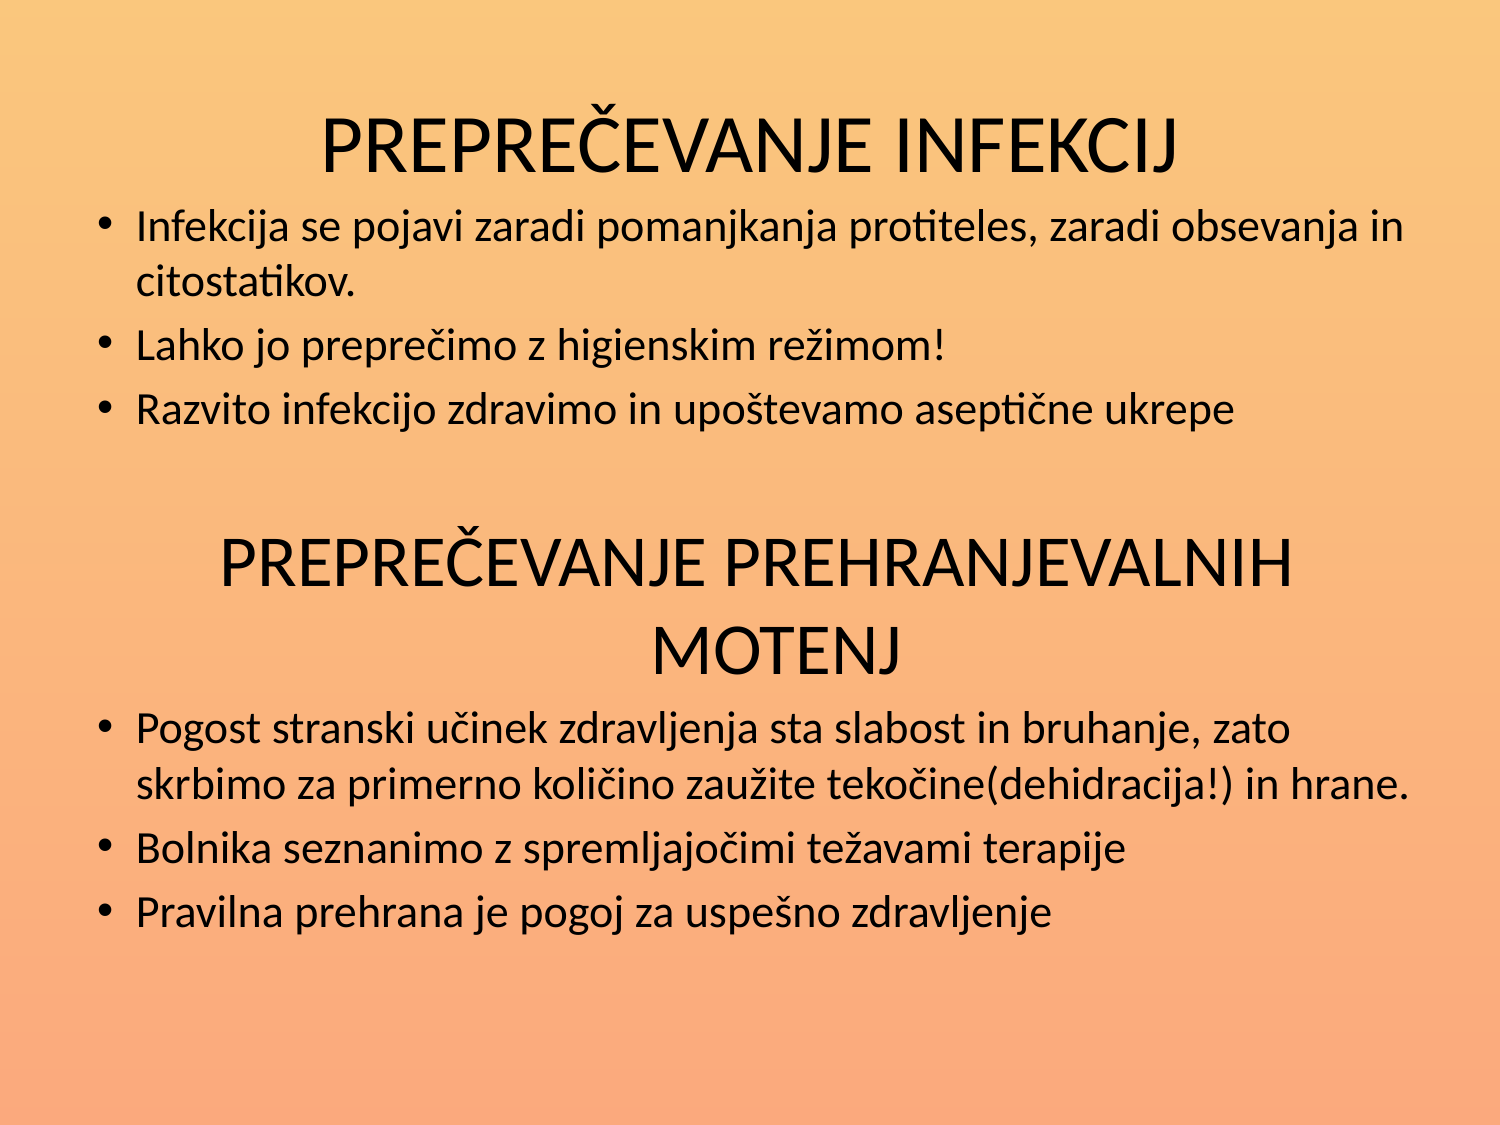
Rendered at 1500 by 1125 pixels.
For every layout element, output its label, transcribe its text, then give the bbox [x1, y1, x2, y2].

title PREPREČEVANJE INFEKCIJ [75, 45, 1425, 233]
list Infekcija se pojavi zaradi pomanjkanja protiteles, zaradi obsevanja in citostatikov. Lahko jo preprečimo z higienskim režimom! Razvito infekcijo zdravimo in upoštevamo aseptične ukrepe PREPREČEVANJE PREHRANJEVALNIH MOTENJ Pogost stranski učinek zdravljenja sta slabost in bruhanje, zato skrbimo za primerno količino zaužite tekočine(dehidracija!) in hrane. Bolnika seznanimo z spremljajočimi težavami terapije Pravilna prehrana je pogoj za uspešno zdravljenje [82, 187, 1432, 977]
